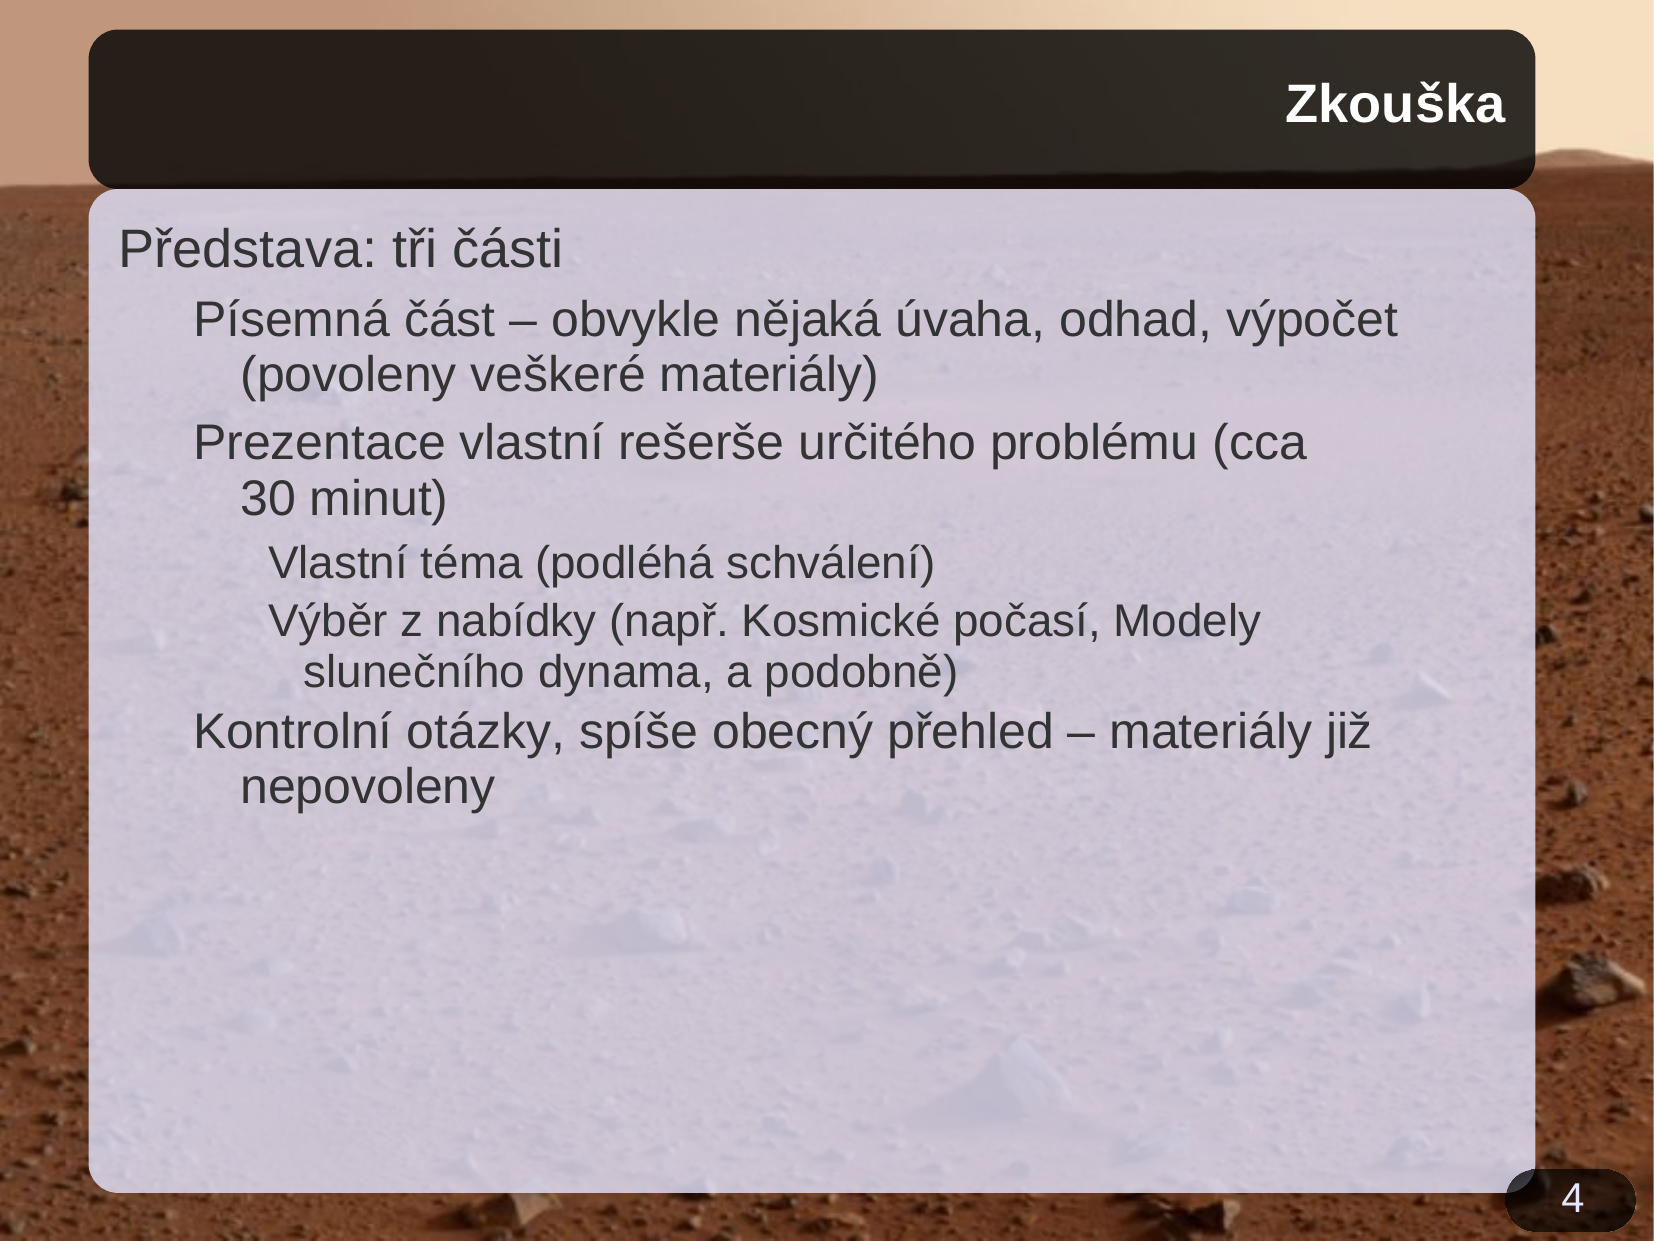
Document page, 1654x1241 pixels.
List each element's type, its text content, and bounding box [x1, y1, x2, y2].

title Zkouška [118, 59, 1506, 148]
picture [0, 0, 1654, 1241]
list Představa: tři části Písemná část – obvykle nějaká úvaha, odhad, výpočet (povoleny veškeré materiály) Prezentace vlastní rešerše určitého problému (cca 30 minut) Vlastní téma (podléhá schválení) Výběr z nabídky (např. Kosmické počasí, Modely slunečního dynama, a podobně) Kontrolní otázky, spíše obecný přehled – materiály již nepovoleny [118, 218, 1477, 1164]
